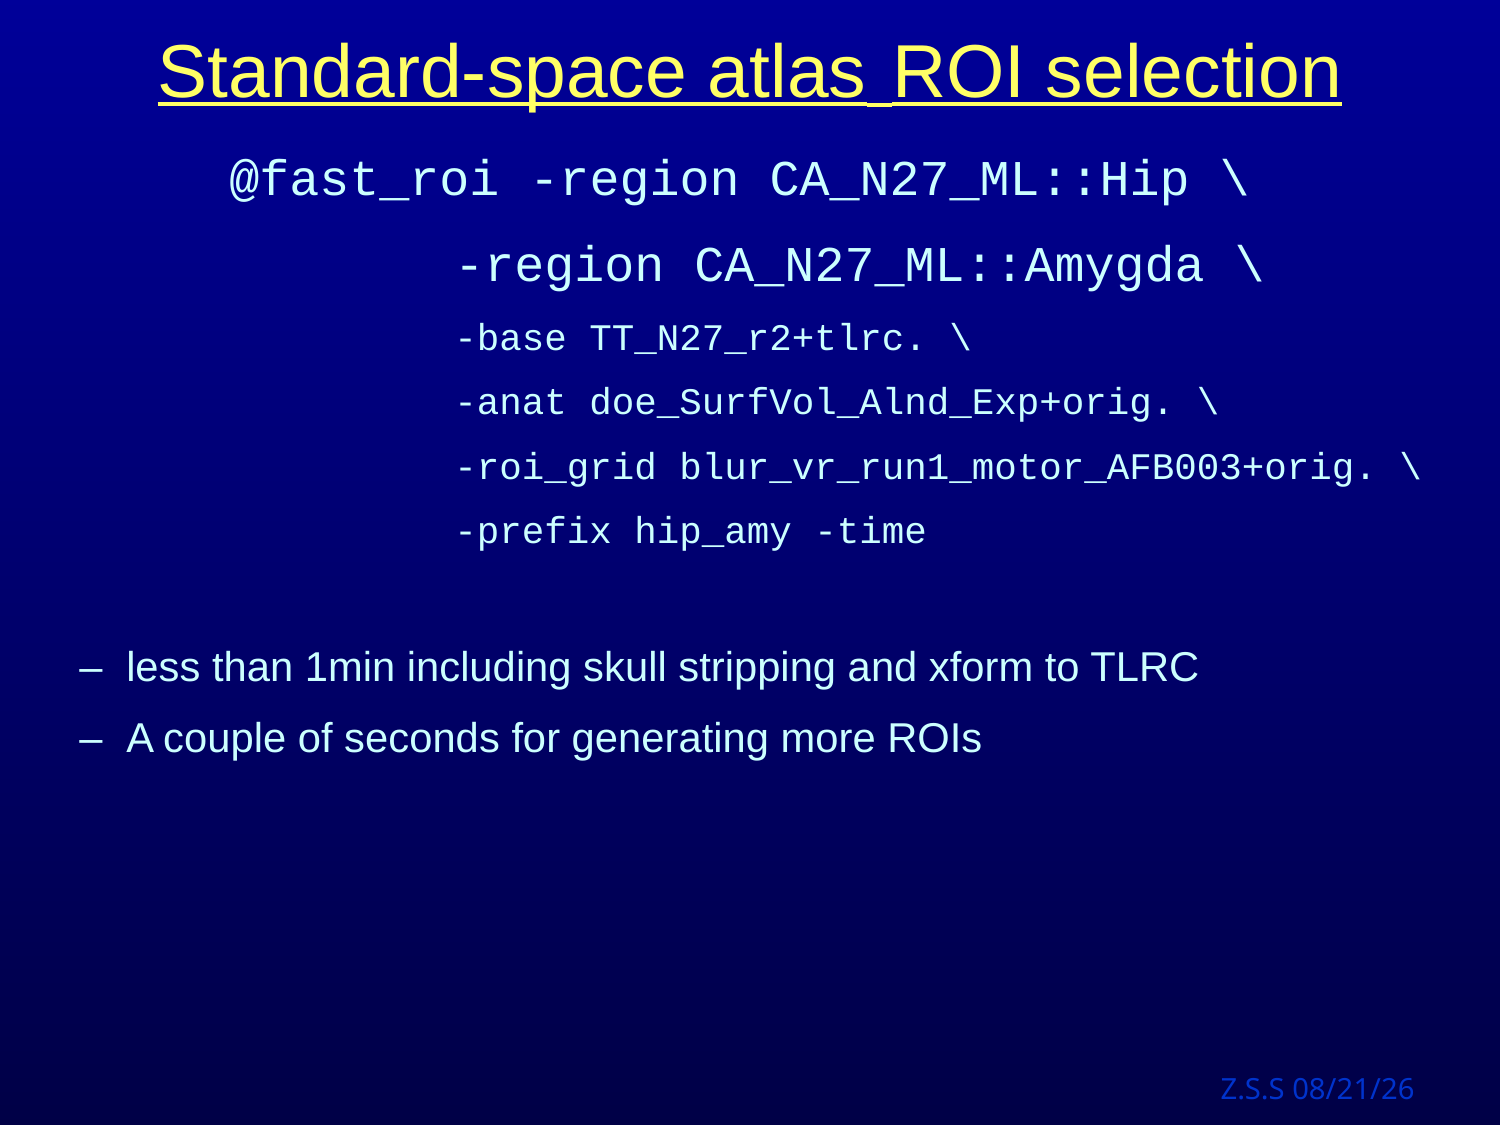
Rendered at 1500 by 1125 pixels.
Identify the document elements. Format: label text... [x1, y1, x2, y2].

list @fast_roi -region CA_N27_ML::Hip \ -region CA_N27_ML::Amygda \ -base TT_N27_r2+tlrc. \ -anat doe_SurfVol_Alnd_Exp+orig. \ -roi_grid blur_vr_run1_motor_AFB003+orig. \ -prefix hip_amy -time less than 1min including skull stripping and xform to TLRC A couple of seconds for generating more ROIs [0, 129, 1465, 928]
title Standard-space atlas ROI selection [75, 0, 1426, 129]
